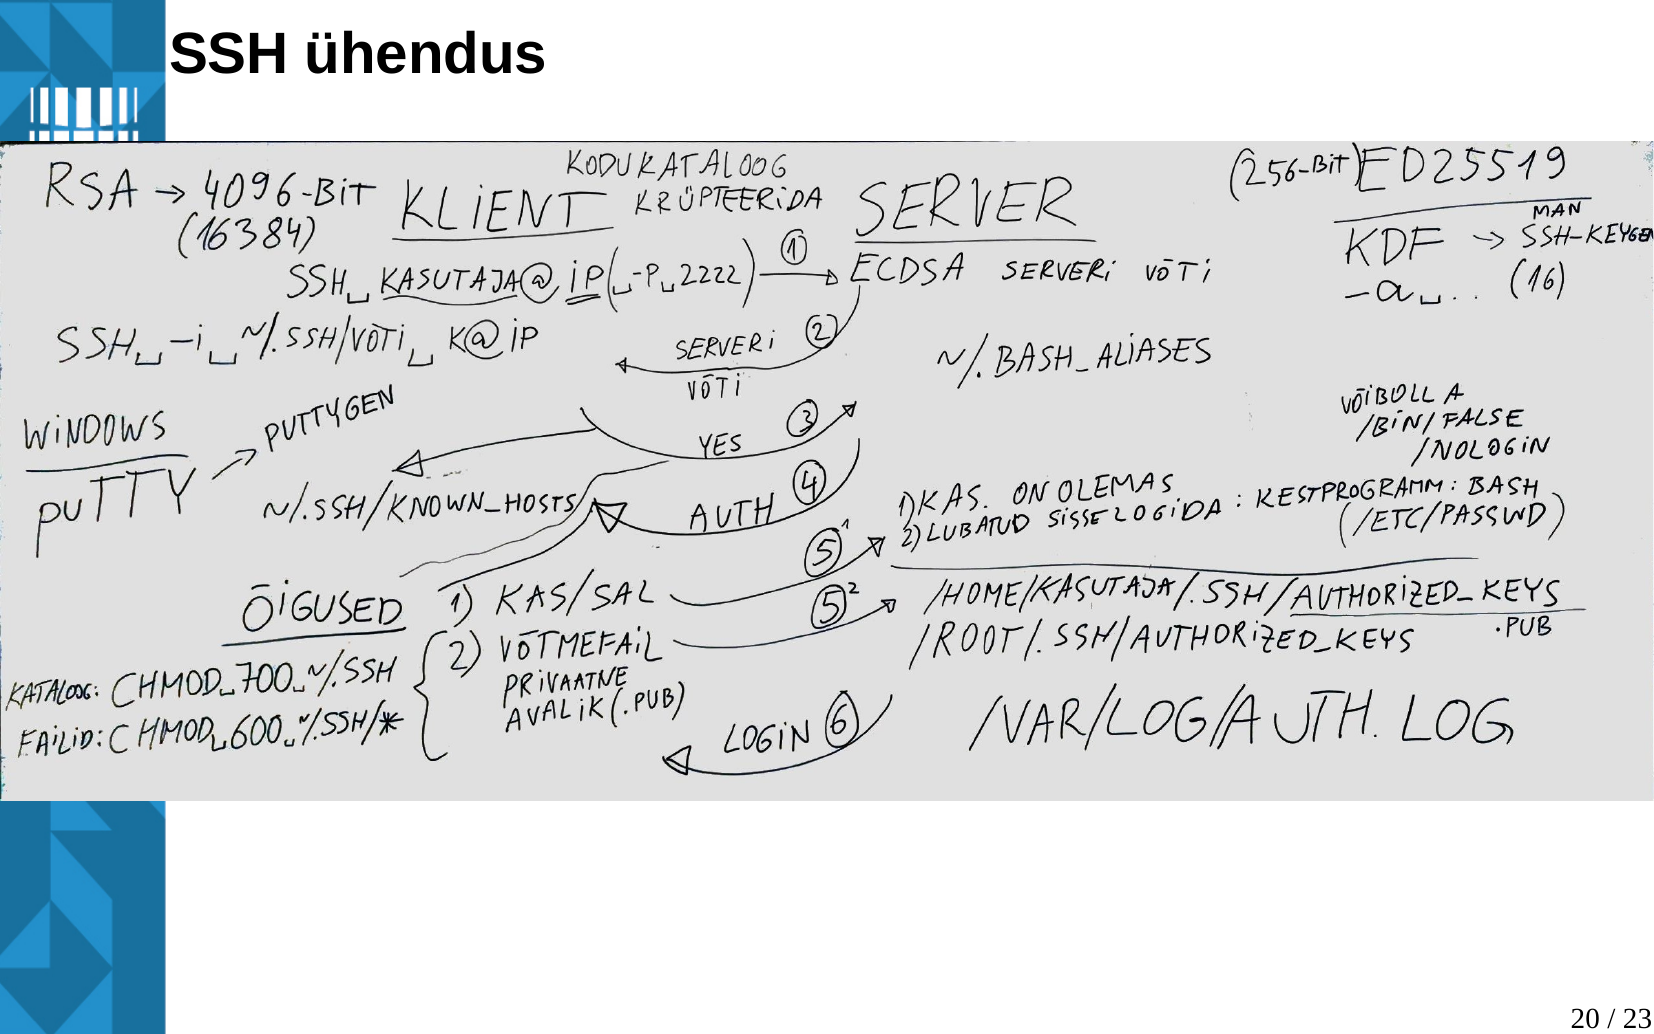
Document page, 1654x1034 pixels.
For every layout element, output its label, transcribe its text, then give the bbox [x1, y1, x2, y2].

title SSH ühendus [169, 11, 1571, 95]
picture [0, 141, 1654, 801]
